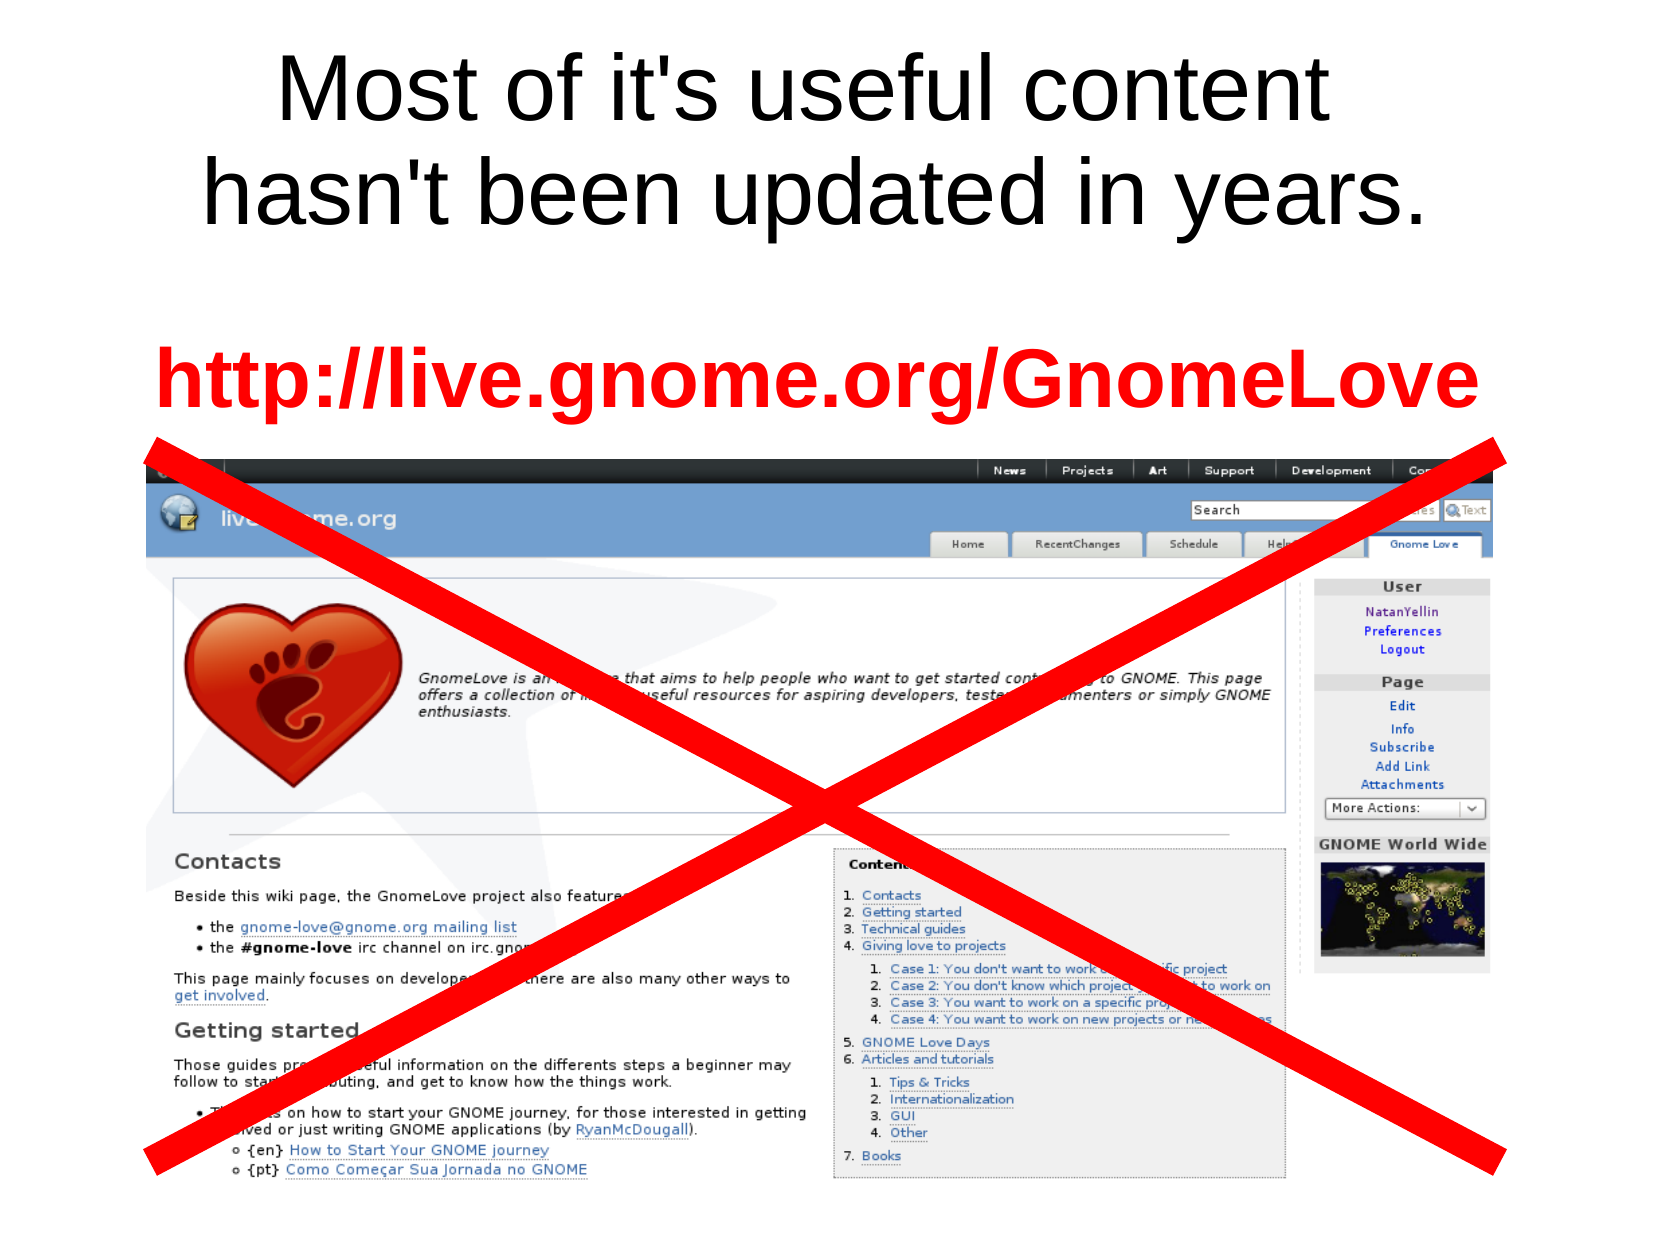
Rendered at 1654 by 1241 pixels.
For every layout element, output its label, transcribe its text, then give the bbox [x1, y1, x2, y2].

picture [146, 824, 1493, 1181]
picture [146, 466, 791, 1147]
picture [202, 459, 1448, 788]
picture [859, 472, 1493, 1141]
text_box http://live.gnome.org/GnomeLove [135, 320, 1502, 438]
text_box Most of it's useful content hasn't been updated in years. [187, 27, 1446, 252]
